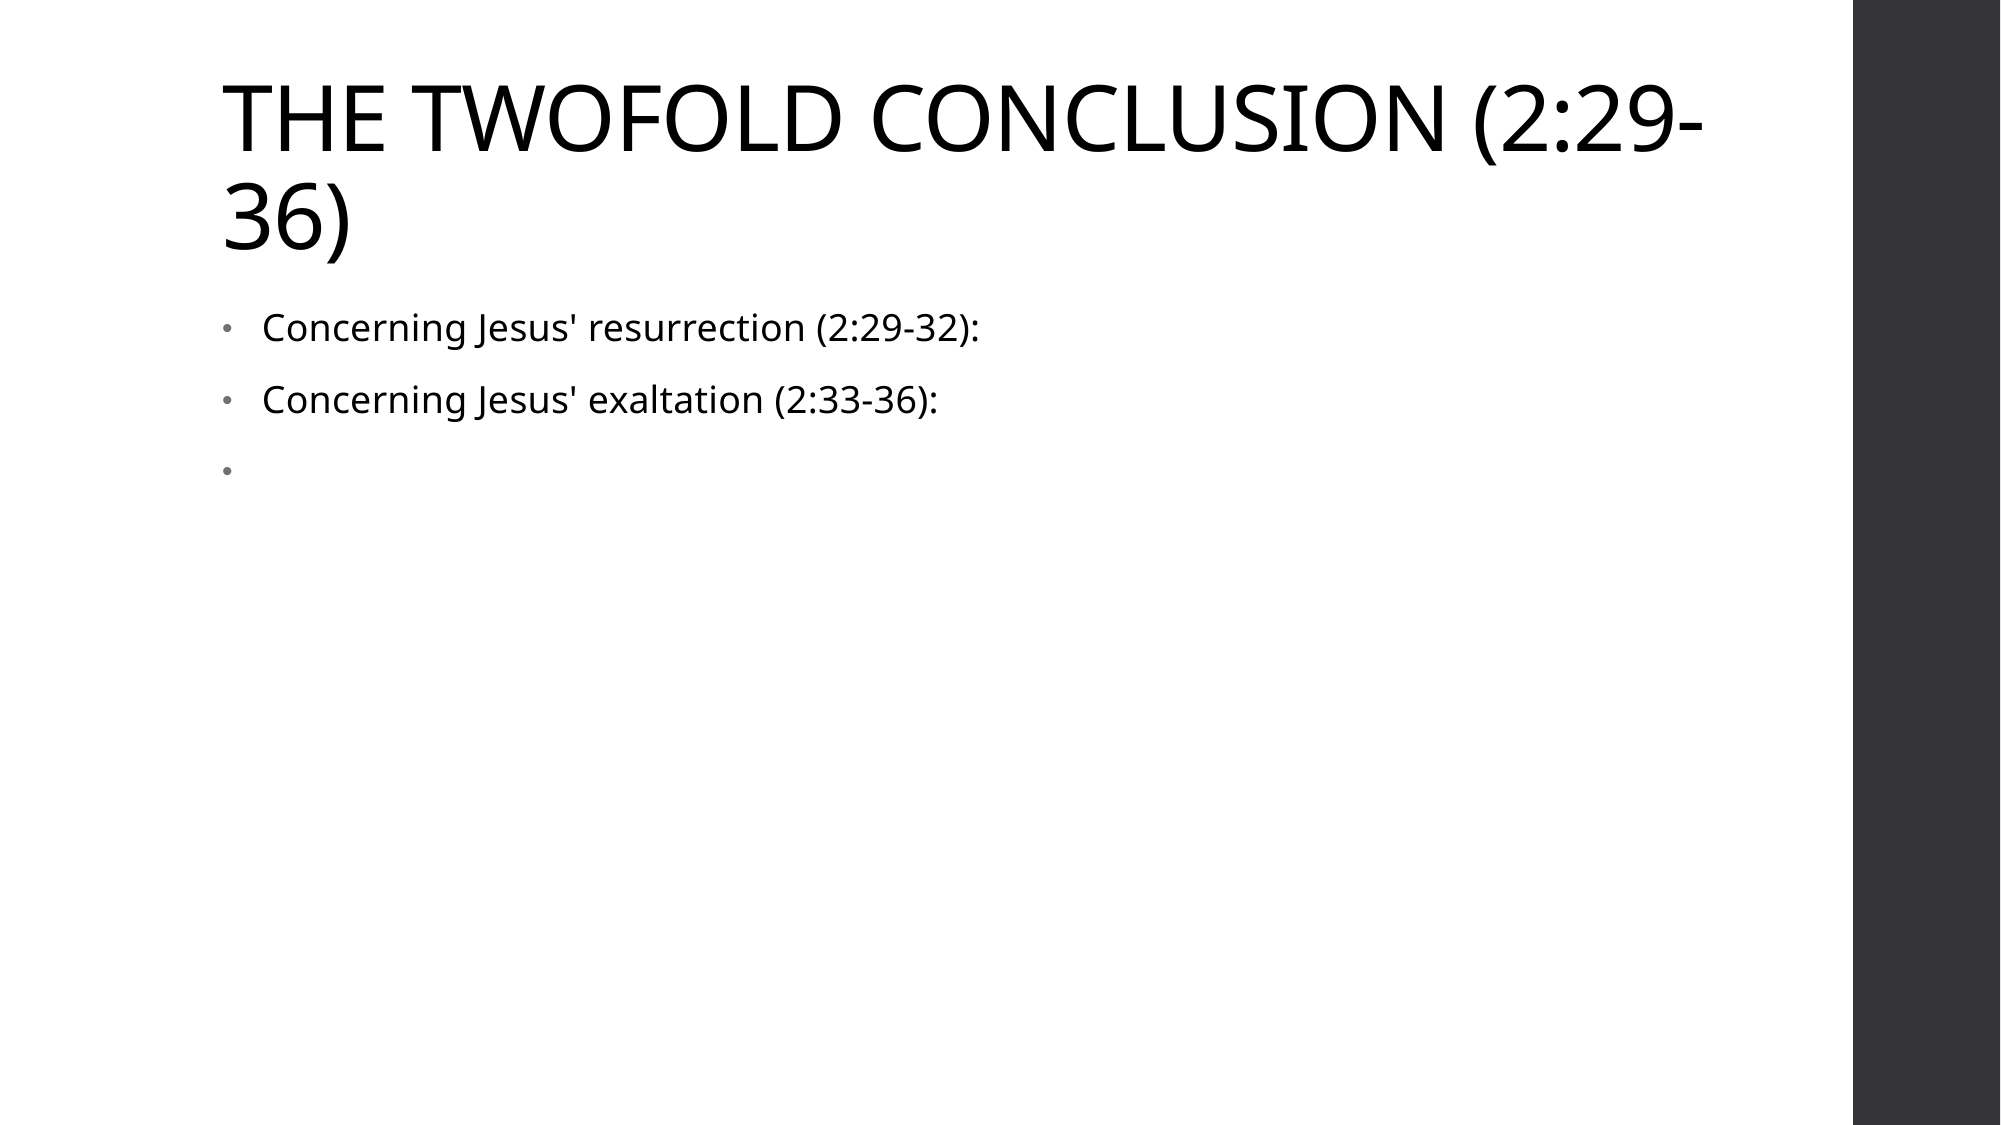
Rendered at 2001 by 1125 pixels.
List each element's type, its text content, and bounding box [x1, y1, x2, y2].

title THE TWOFOLD CONCLUSION (2:29-36) [206, 60, 1797, 278]
list Concerning Jesus' resurrection (2:29-32): Concerning Jesus' exaltation (2:33-36): [206, 299, 1617, 1014]
